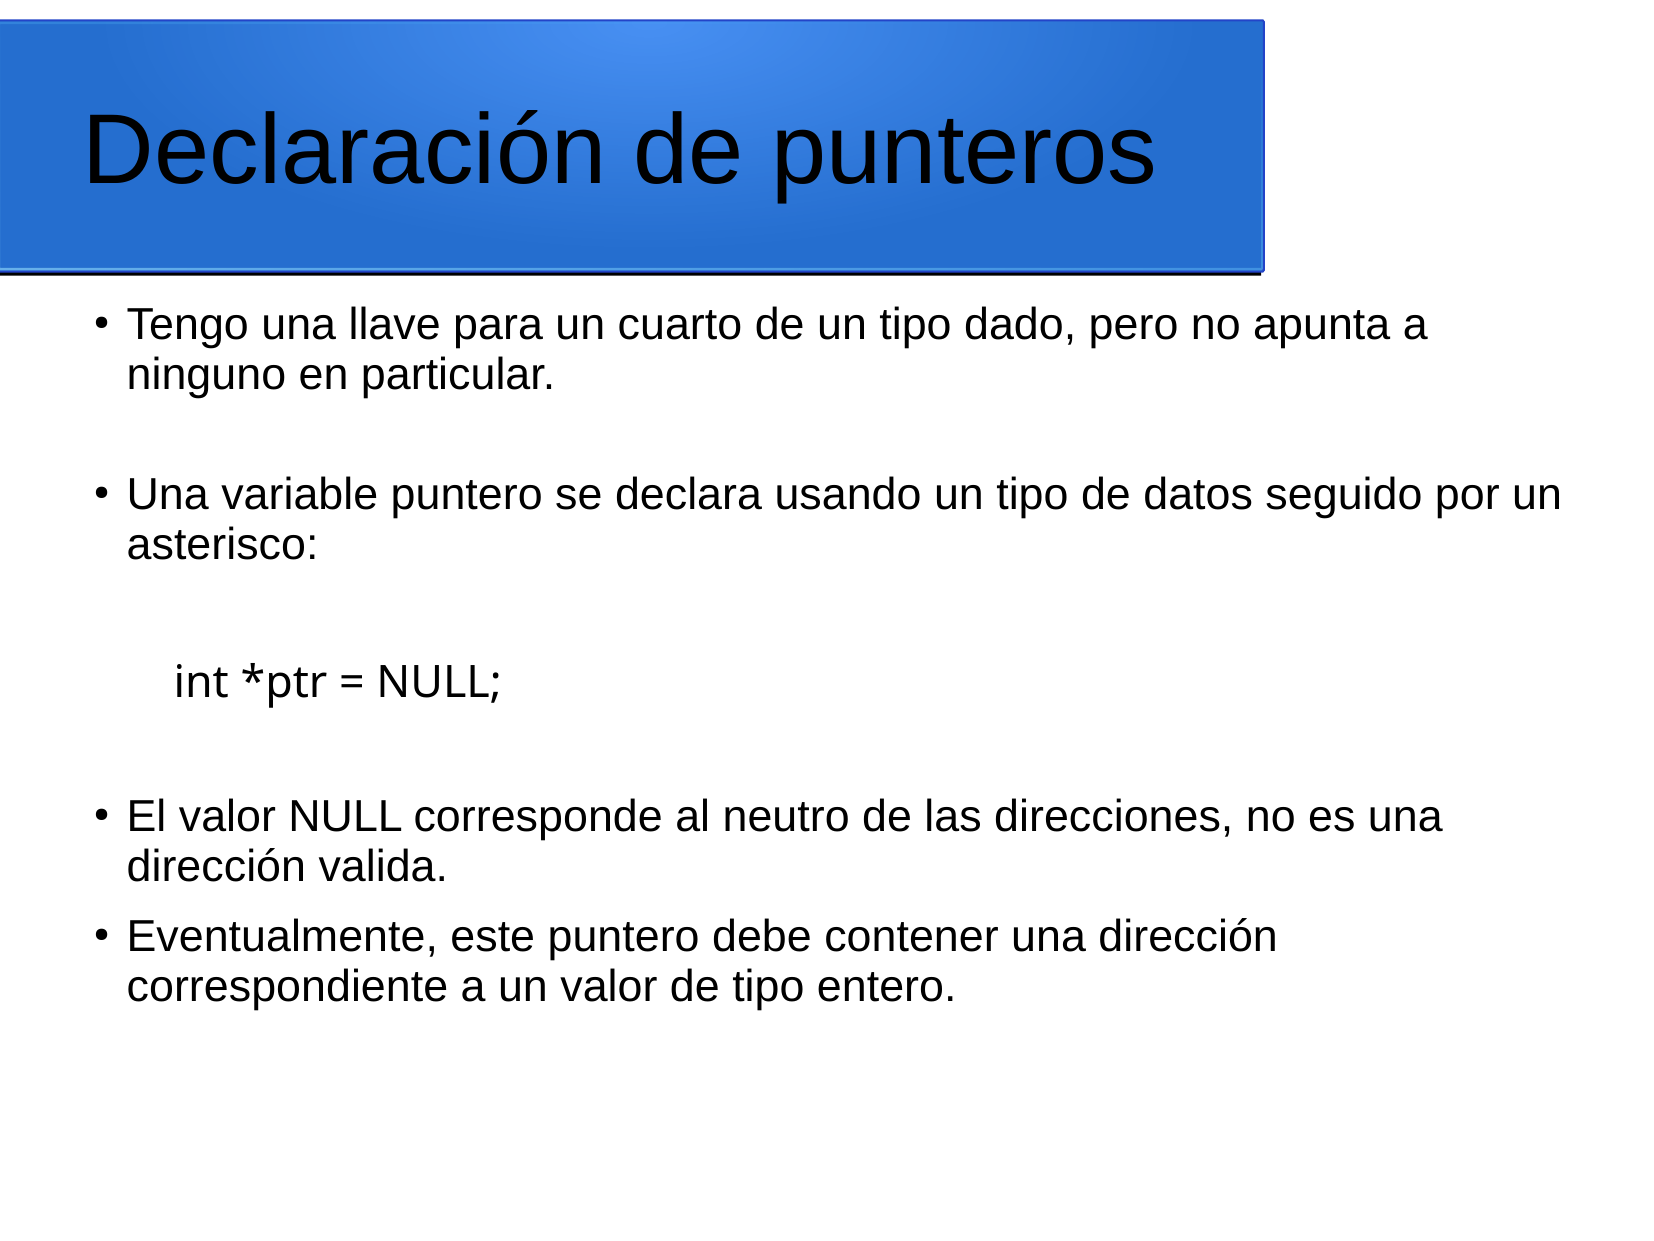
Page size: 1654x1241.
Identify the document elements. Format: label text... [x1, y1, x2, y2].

list Tengo una llave para un cuarto de un tipo dado, pero no apunta a ninguno en particular. Una variable puntero se declara usando un tipo de datos seguido por un asterisco: int *ptr = NULL; El valor NULL corresponde al neutro de las direcciones, no es una dirección valida. Eventualmente, este puntero debe contener una dirección correspondiente a un valor de tipo entero. [82, 299, 1571, 1019]
title Declaración de punteros [82, 47, 1235, 252]
